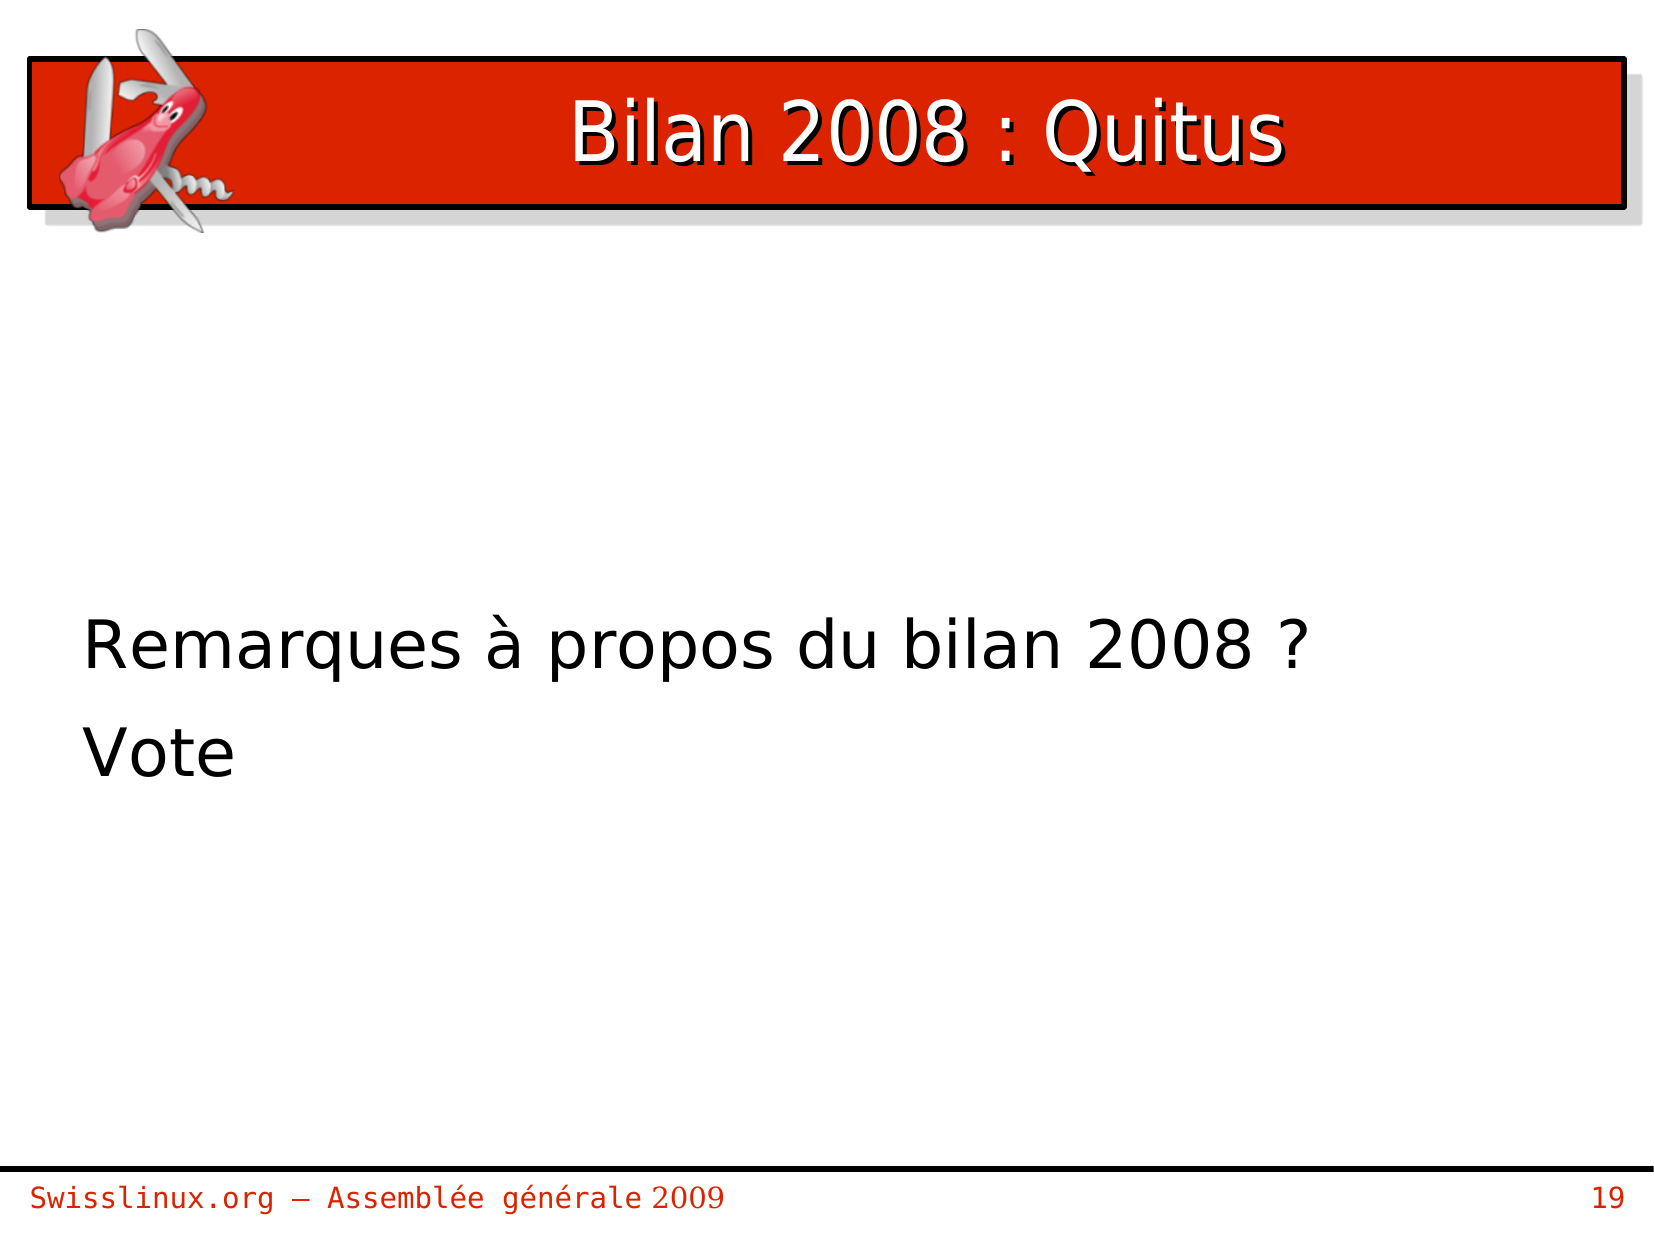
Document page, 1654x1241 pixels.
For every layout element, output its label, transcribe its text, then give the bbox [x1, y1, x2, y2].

picture [59, 29, 234, 233]
title Bilan 2008 : Quitus [259, 84, 1595, 182]
list Remarques à propos du bilan 2008 ? Vote [82, 290, 1571, 1109]
